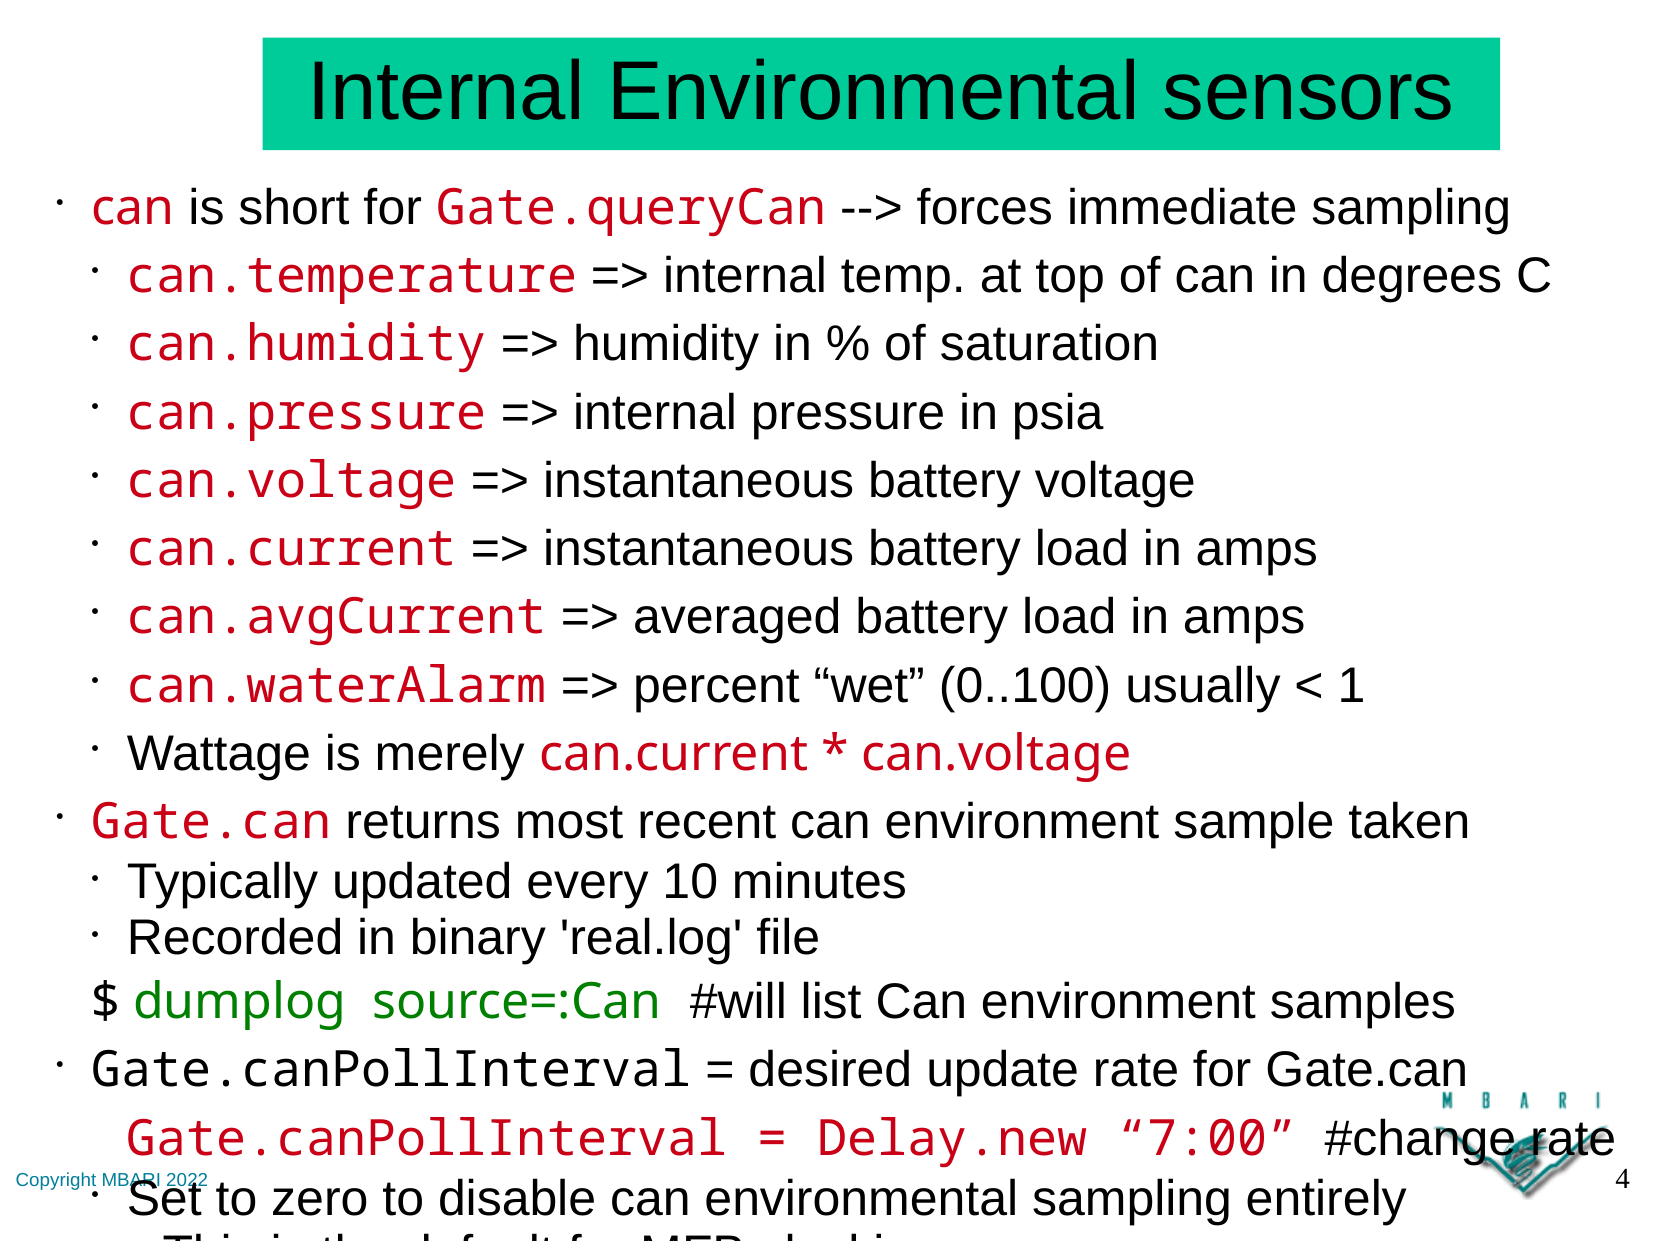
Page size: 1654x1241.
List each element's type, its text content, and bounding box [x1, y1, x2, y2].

picture [1426, 1156, 1613, 1200]
text_box can is short for Gate.queryCan --> forces immediate sampling can.temperature => internal temp. at top of can in degrees C can.humidity => humidity in % of saturation can.pressure => internal pressure in psia can.voltage => instantaneous battery voltage can.current => instantaneous battery load in amps can.avgCurrent => averaged battery load in amps can.waterAlarm => percent “wet” (0..100) usually < 1 Wattage is merely can.current * can.voltage Gate.can returns most recent can environment sample taken Typically updated every 10 minutes Recorded in binary 'real.log' file $ dumplog source=:Can #will list Can environment samples Gate.canPollInterval = desired update rate for Gate.can Gate.canPollInterval = Delay.new “7:00” #change rate Set to zero to disable can environmental sampling entirely This is the default for MFBs lacking can env sensors. [5, 163, 1632, 1156]
text_box Internal Environmental sensors [262, 37, 1501, 151]
